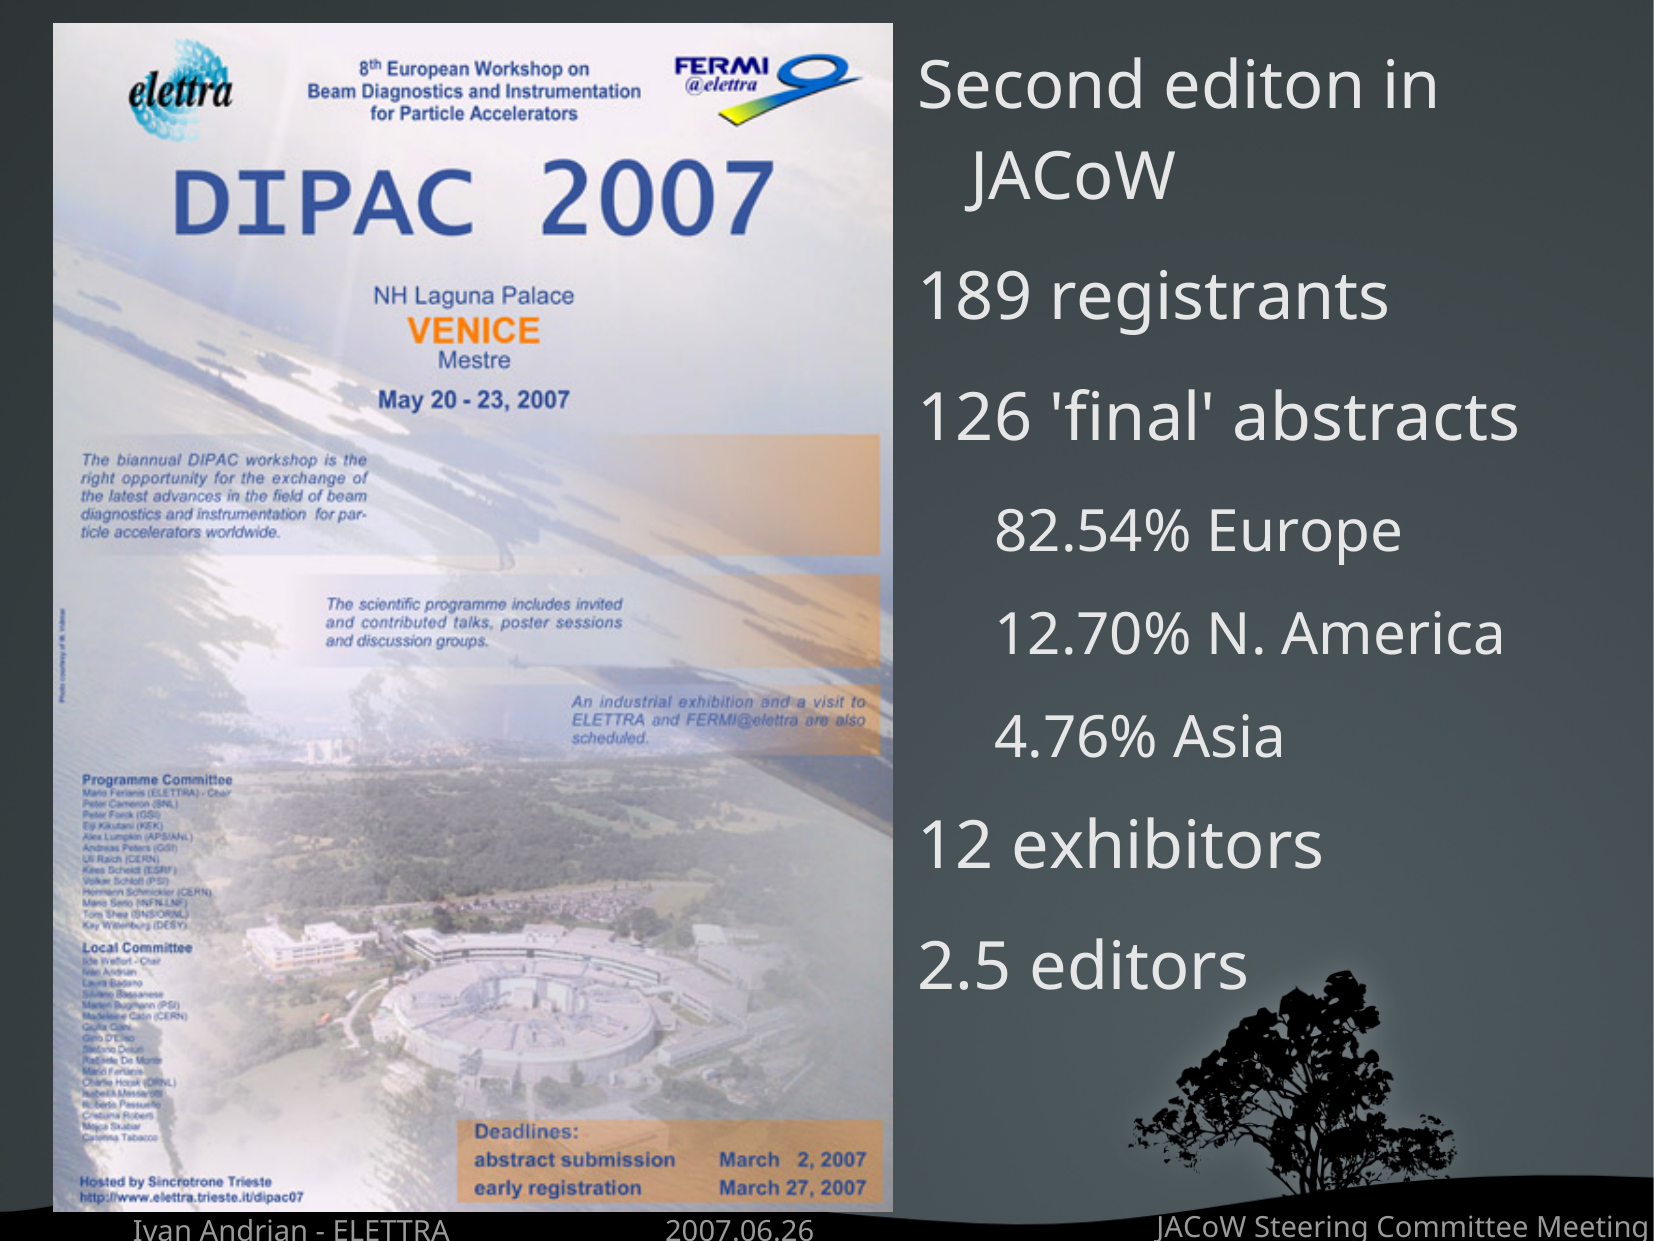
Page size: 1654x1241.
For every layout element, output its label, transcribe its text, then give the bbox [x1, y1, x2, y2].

picture [1635, 1223, 1644, 1235]
picture [437, 1224, 443, 1232]
list Second editon in JACoW 189 registrants 126 'final' abstracts 82.54% Europe 12.70% N. America 4.76% Asia 12 exhibitors 2.5 editors [900, 37, 1571, 1109]
picture [434, 1235, 447, 1241]
picture [1354, 1223, 1363, 1235]
picture [0, 0, 1654, 1241]
picture [240, 1227, 249, 1239]
picture [295, 1227, 303, 1241]
picture [417, 1222, 425, 1230]
picture [760, 1230, 769, 1239]
picture [179, 1227, 187, 1241]
picture [161, 1233, 168, 1239]
picture [223, 1227, 231, 1241]
picture [702, 1222, 711, 1239]
picture [205, 1224, 211, 1232]
picture [801, 1230, 810, 1239]
picture [685, 1222, 694, 1239]
picture [389, 1222, 403, 1241]
picture [417, 1232, 426, 1241]
picture [202, 1235, 215, 1241]
picture [743, 1222, 752, 1239]
picture [277, 1233, 284, 1239]
